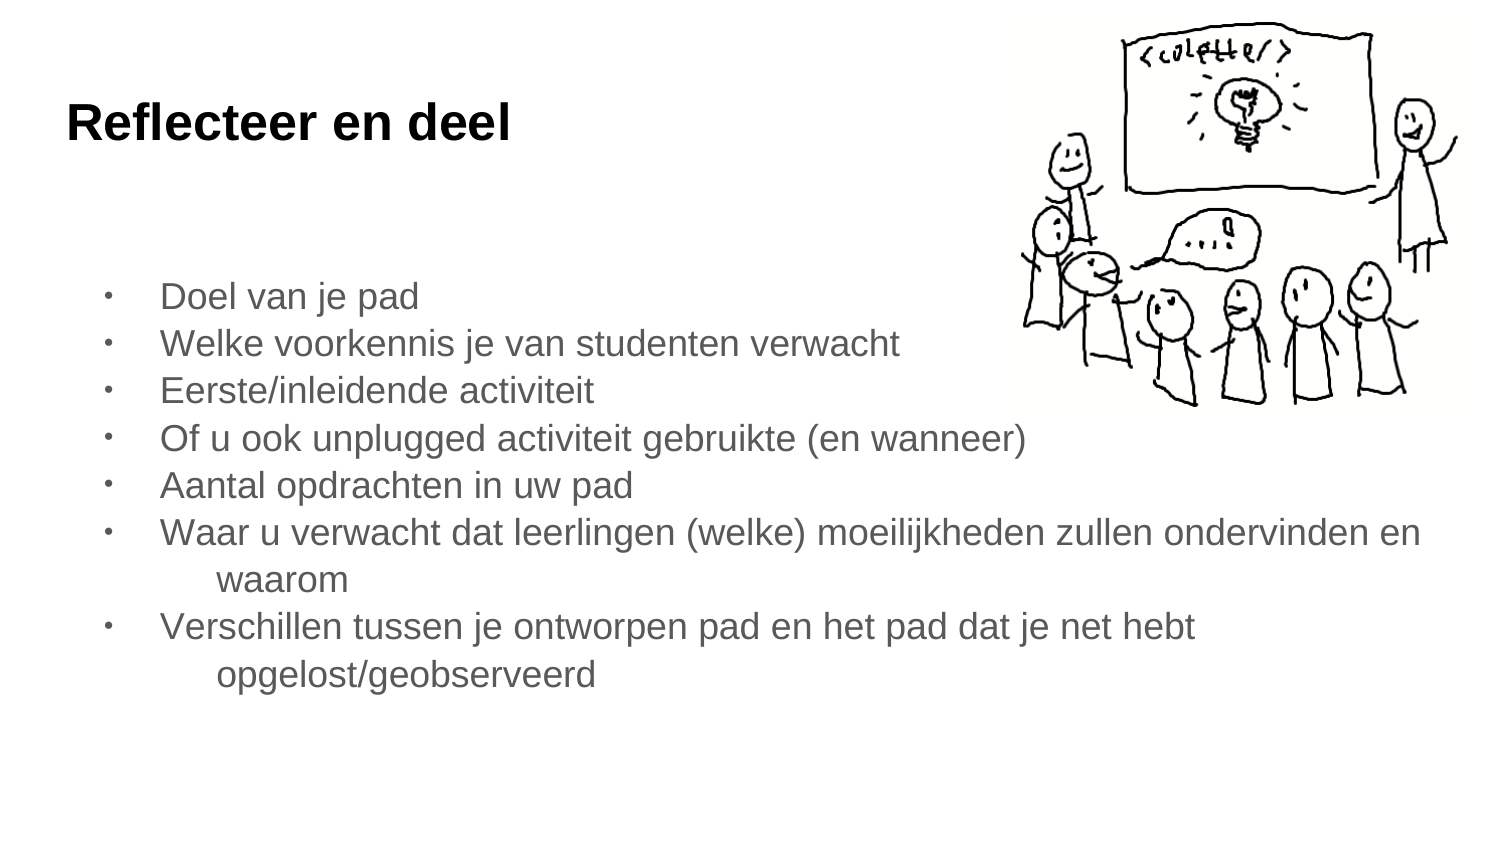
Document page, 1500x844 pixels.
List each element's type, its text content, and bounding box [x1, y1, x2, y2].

picture [1006, 17, 1478, 422]
list Doel van je pad Welke voorkennis je van studenten verwacht Eerste/inleidende activiteit Of u ook unplugged activiteit gebruikte (en wanneer) Aantal opdrachten in uw pad Waar u verwacht dat leerlingen (welke) moeilijkheden zullen ondervinden en waarom Verschillen tussen je ontworpen pad en het pad dat je net hebt opgelost/geobserveerd [51, 254, 1449, 720]
title Reflecteer en deel [51, 72, 1006, 167]
